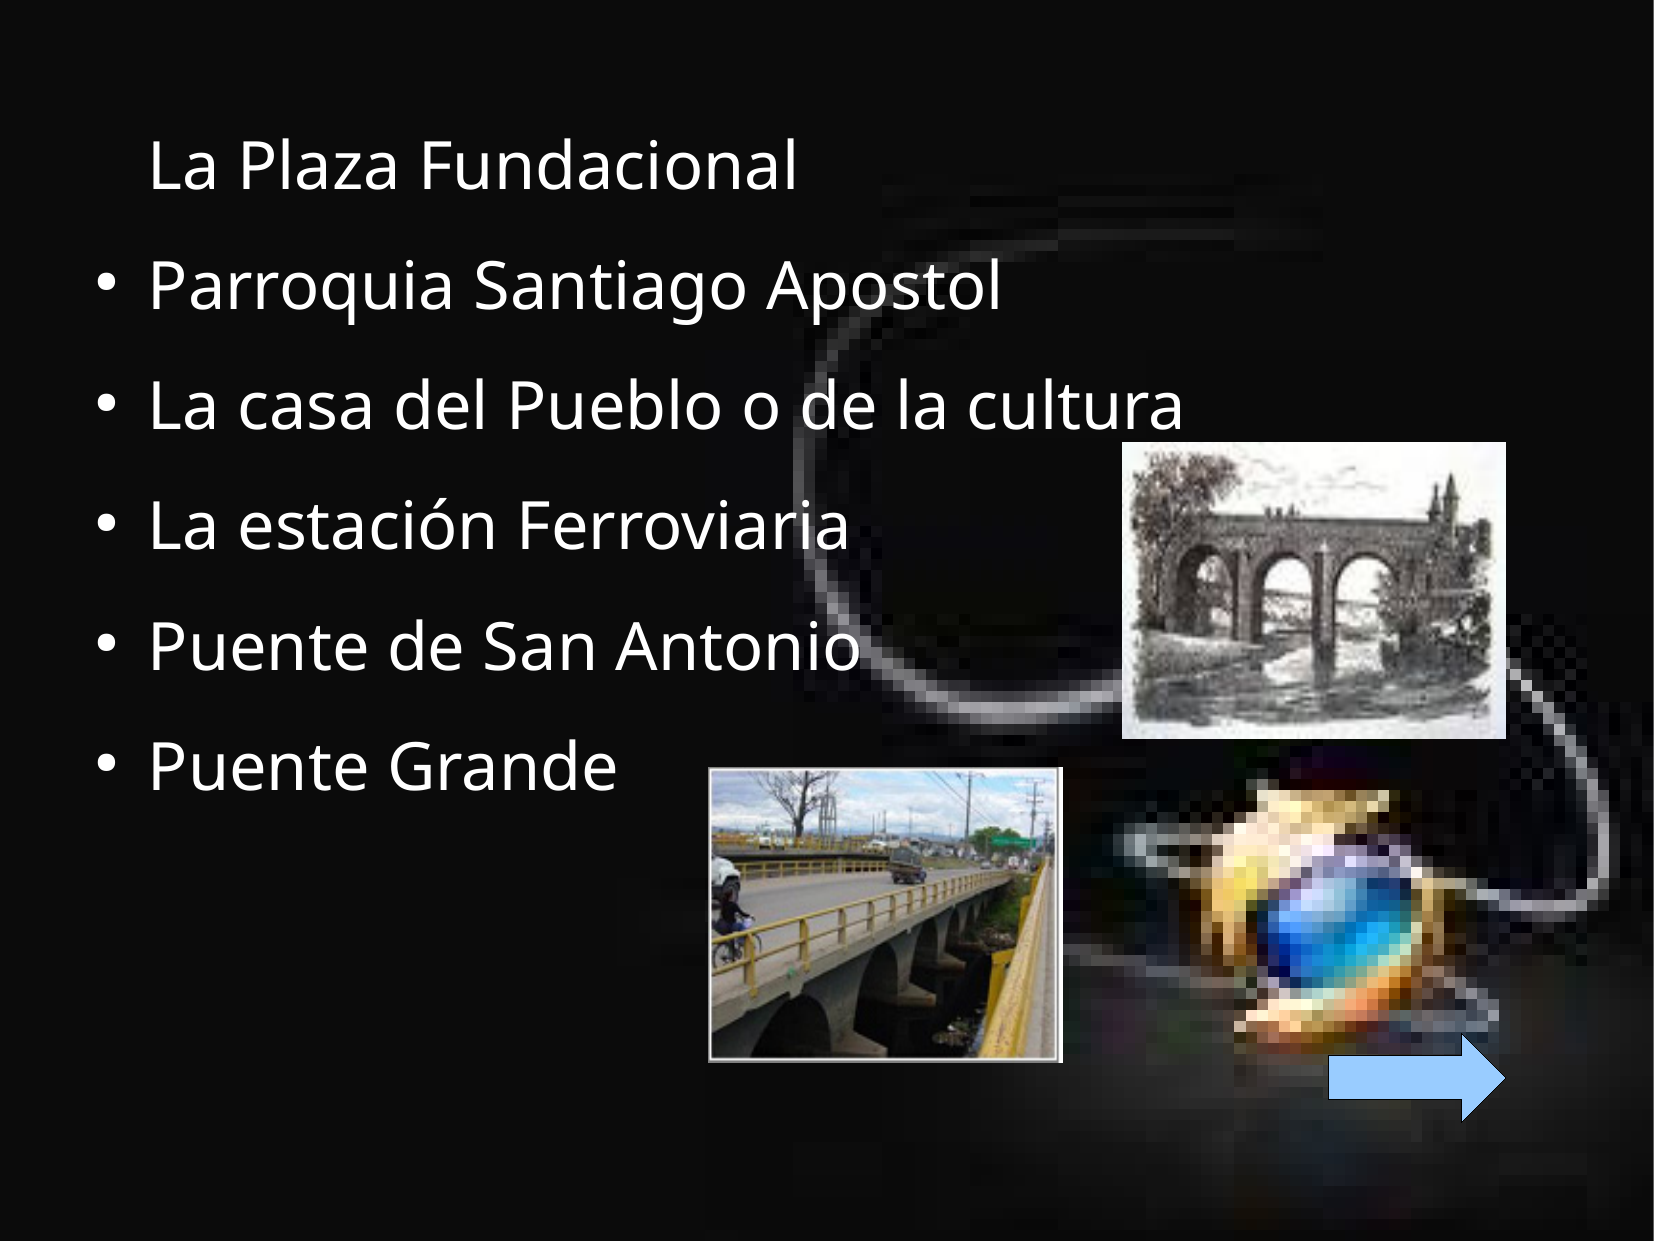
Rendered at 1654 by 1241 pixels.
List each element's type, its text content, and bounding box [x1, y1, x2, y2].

picture [0, 0, 1654, 1241]
list La Plaza Fundacional Parroquia Santiago Apostol La casa del Pueblo o de la cultura La estación Ferroviaria Puente de San Antonio Puente Grande [76, 118, 1565, 1051]
text_box [1328, 1033, 1506, 1123]
